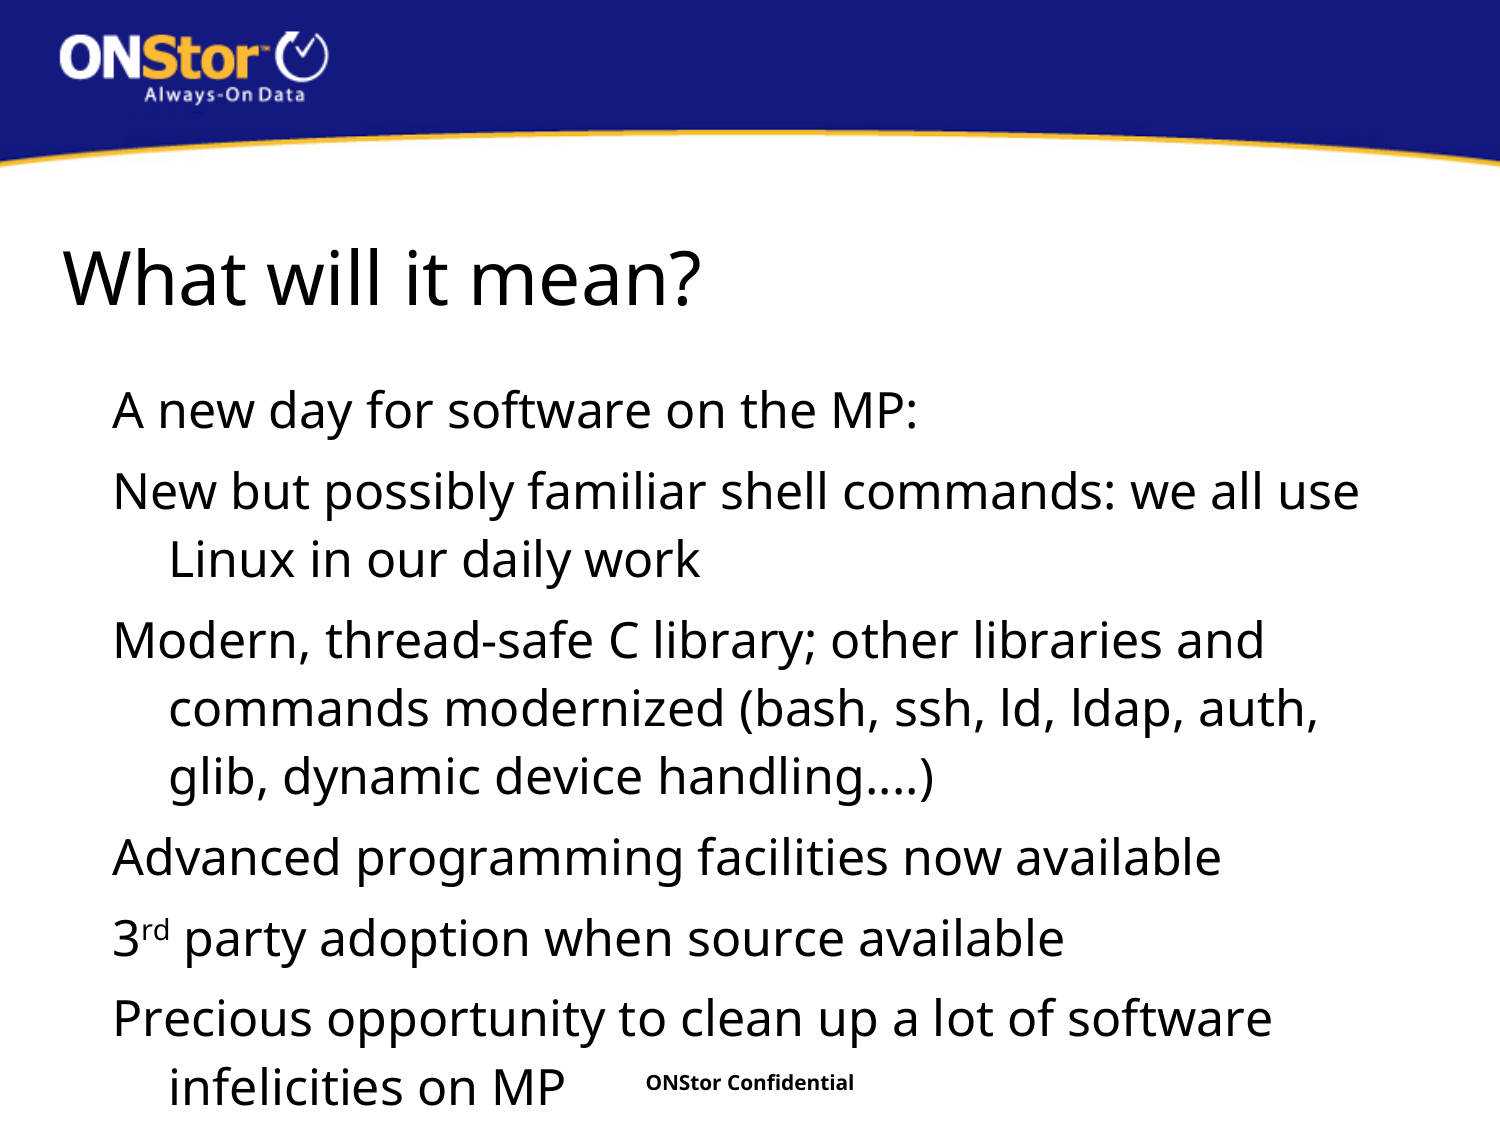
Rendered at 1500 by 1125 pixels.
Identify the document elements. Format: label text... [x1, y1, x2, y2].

list A new day for software on the MP: New but possibly familiar shell commands: we all use Linux in our daily work Modern, thread-safe C library; other libraries and commands modernized (bash, ssh, ld, ldap, auth, glib, dynamic device handling....) Advanced programming facilities now available 3rd party adoption when source available Precious opportunity to clean up a lot of software infelicities on MP [112, 375, 1388, 1022]
title What will it mean? [62, 182, 1338, 370]
